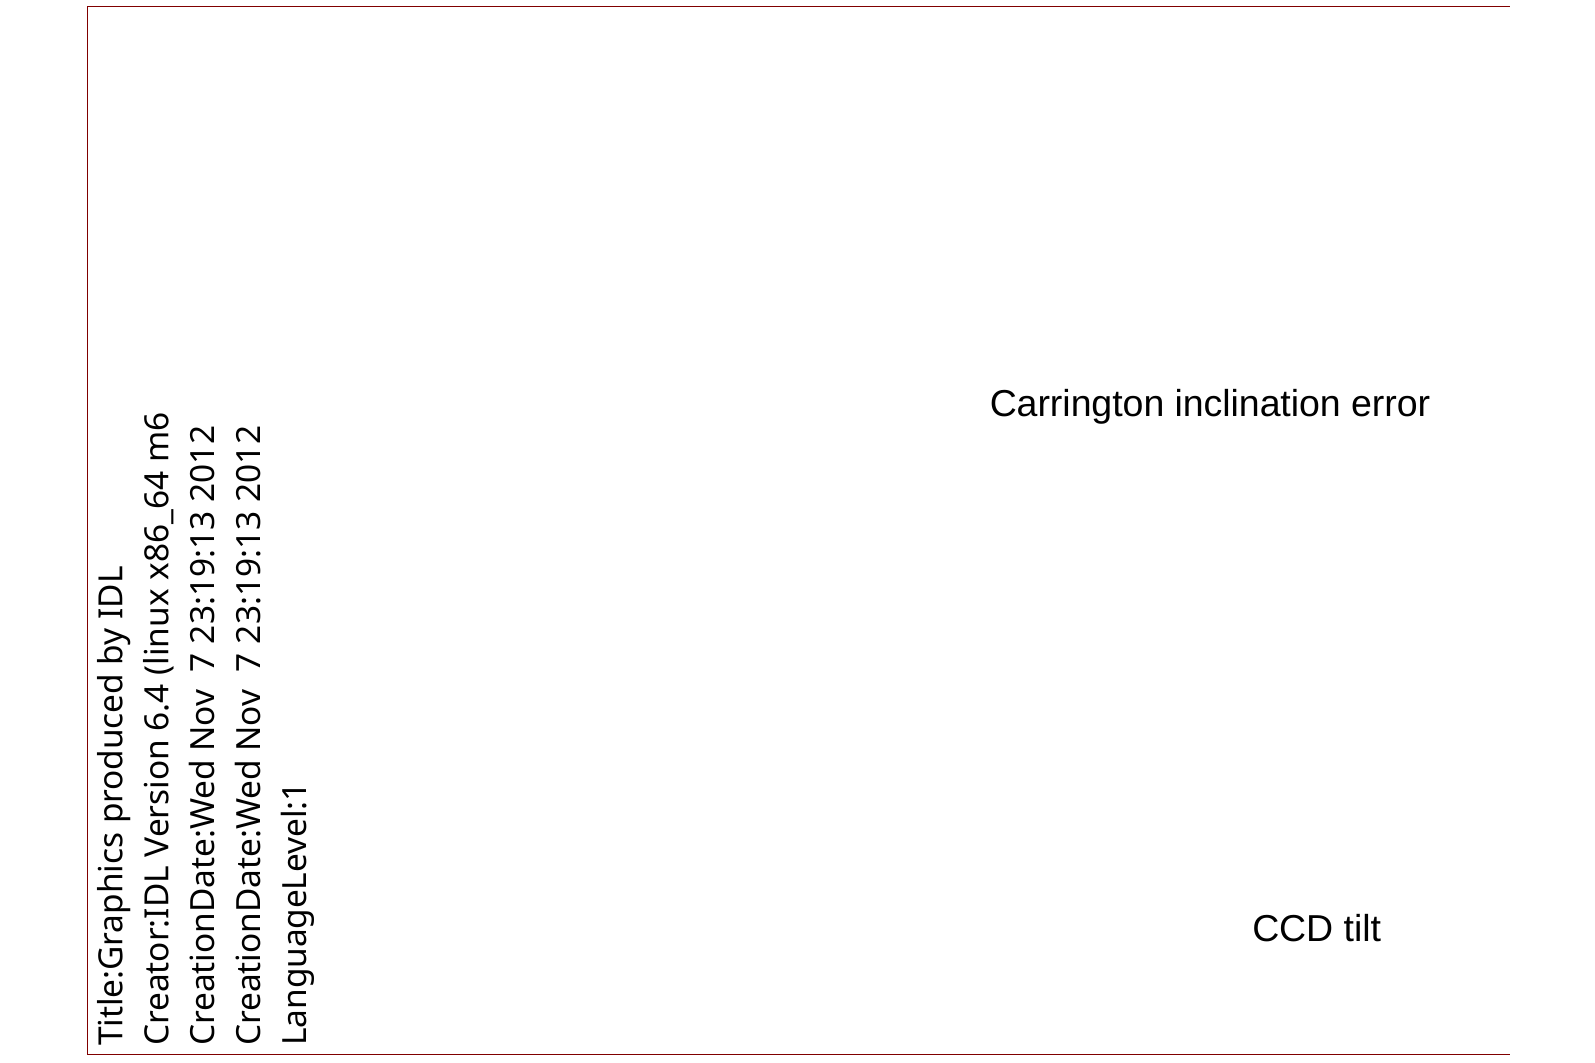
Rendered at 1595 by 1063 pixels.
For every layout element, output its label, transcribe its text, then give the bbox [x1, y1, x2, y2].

text_box CCD tilt [1237, 900, 1463, 957]
text_box Carrington inclination error [975, 375, 1463, 432]
picture [84, 6, 1510, 1057]
